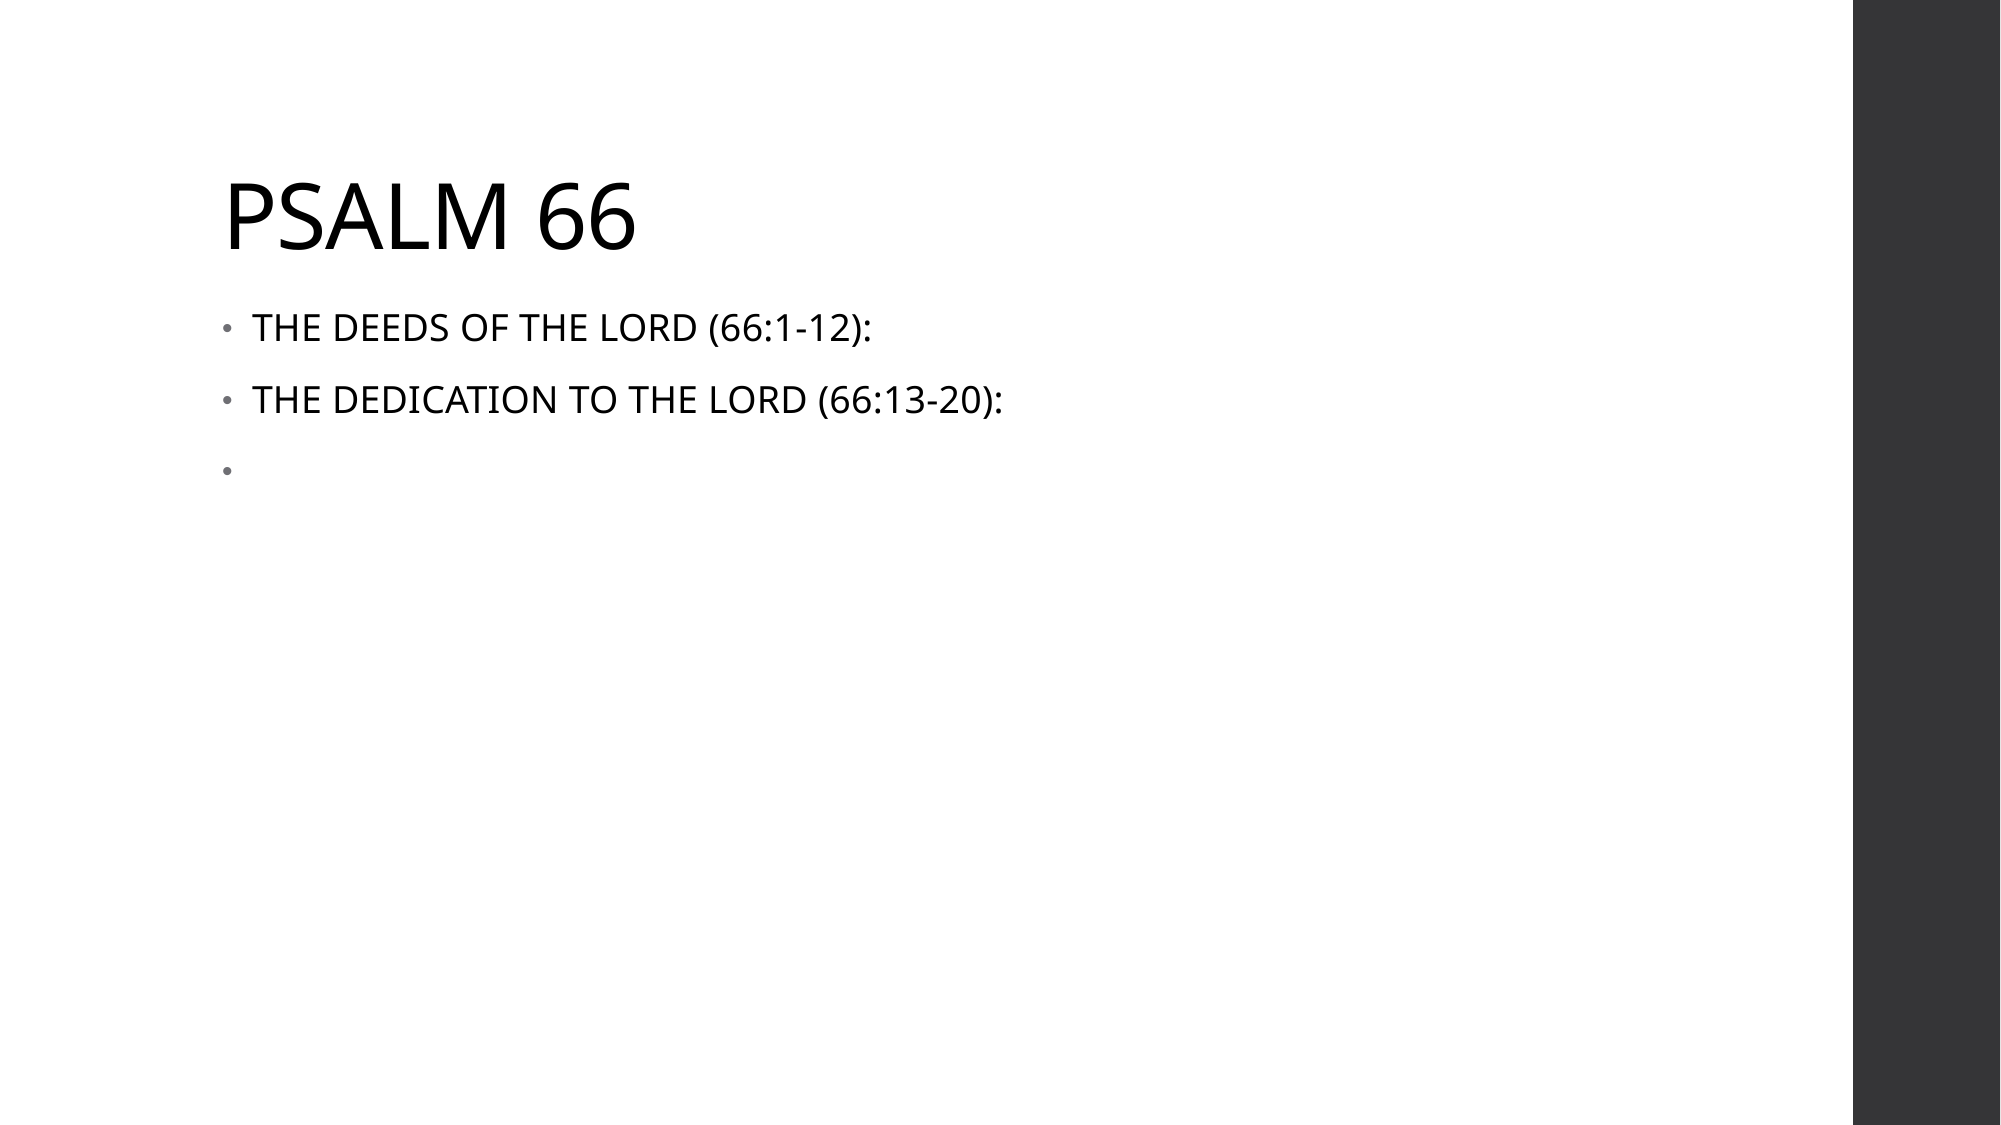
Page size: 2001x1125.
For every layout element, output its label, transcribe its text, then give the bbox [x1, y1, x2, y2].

title PSALM 66 [206, 60, 1797, 278]
list THE DEEDS OF THE LORD (66:1-12): THE DEDICATION TO THE LORD (66:13-20): [206, 299, 1617, 1014]
